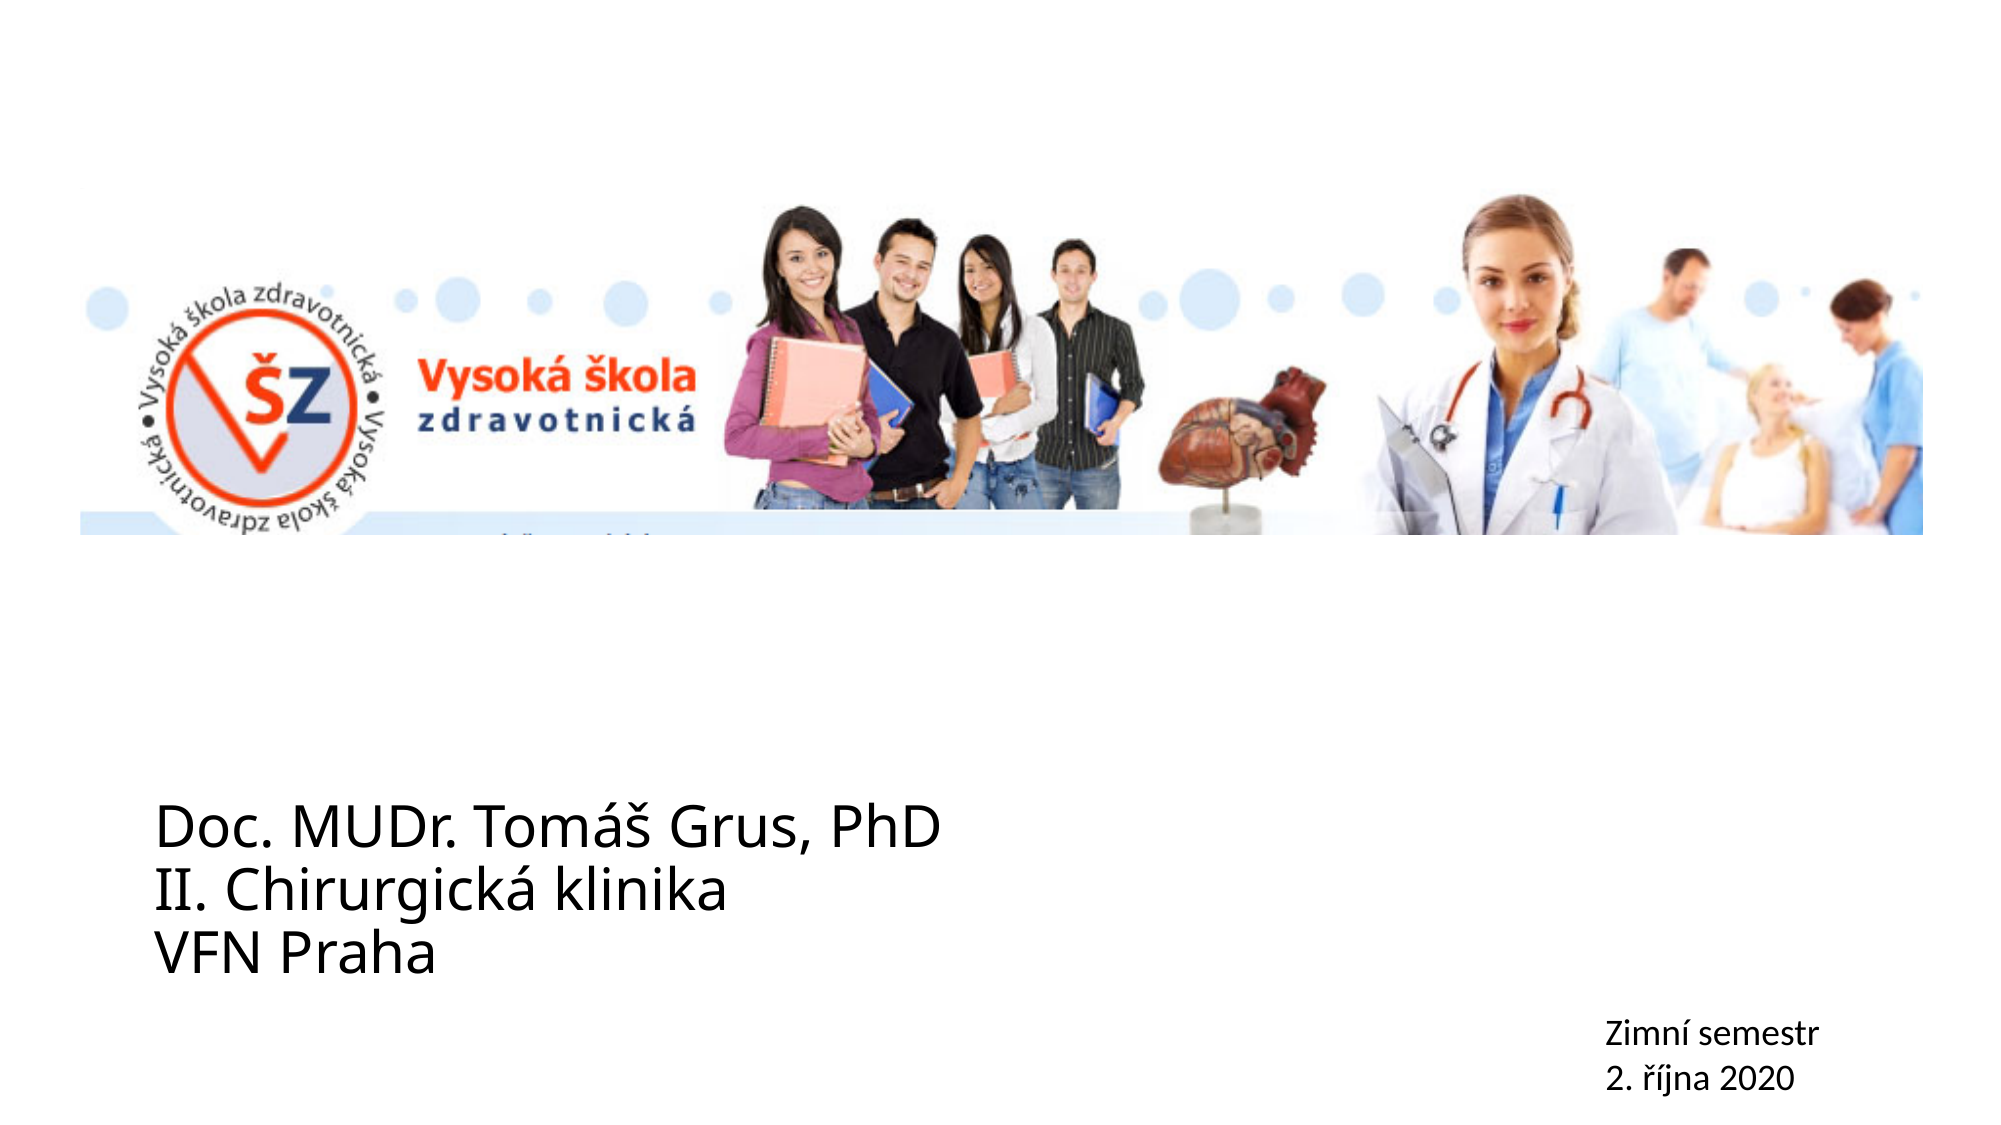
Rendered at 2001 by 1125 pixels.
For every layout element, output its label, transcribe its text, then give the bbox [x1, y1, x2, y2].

picture [80, 188, 1923, 535]
text_box Zimní semestr 2. října 2020 [1590, 1000, 1847, 1107]
title Doc. MUDr. Tomáš Grus, PhD II. Chirurgická klinika VFN Praha [139, 783, 1865, 1001]
